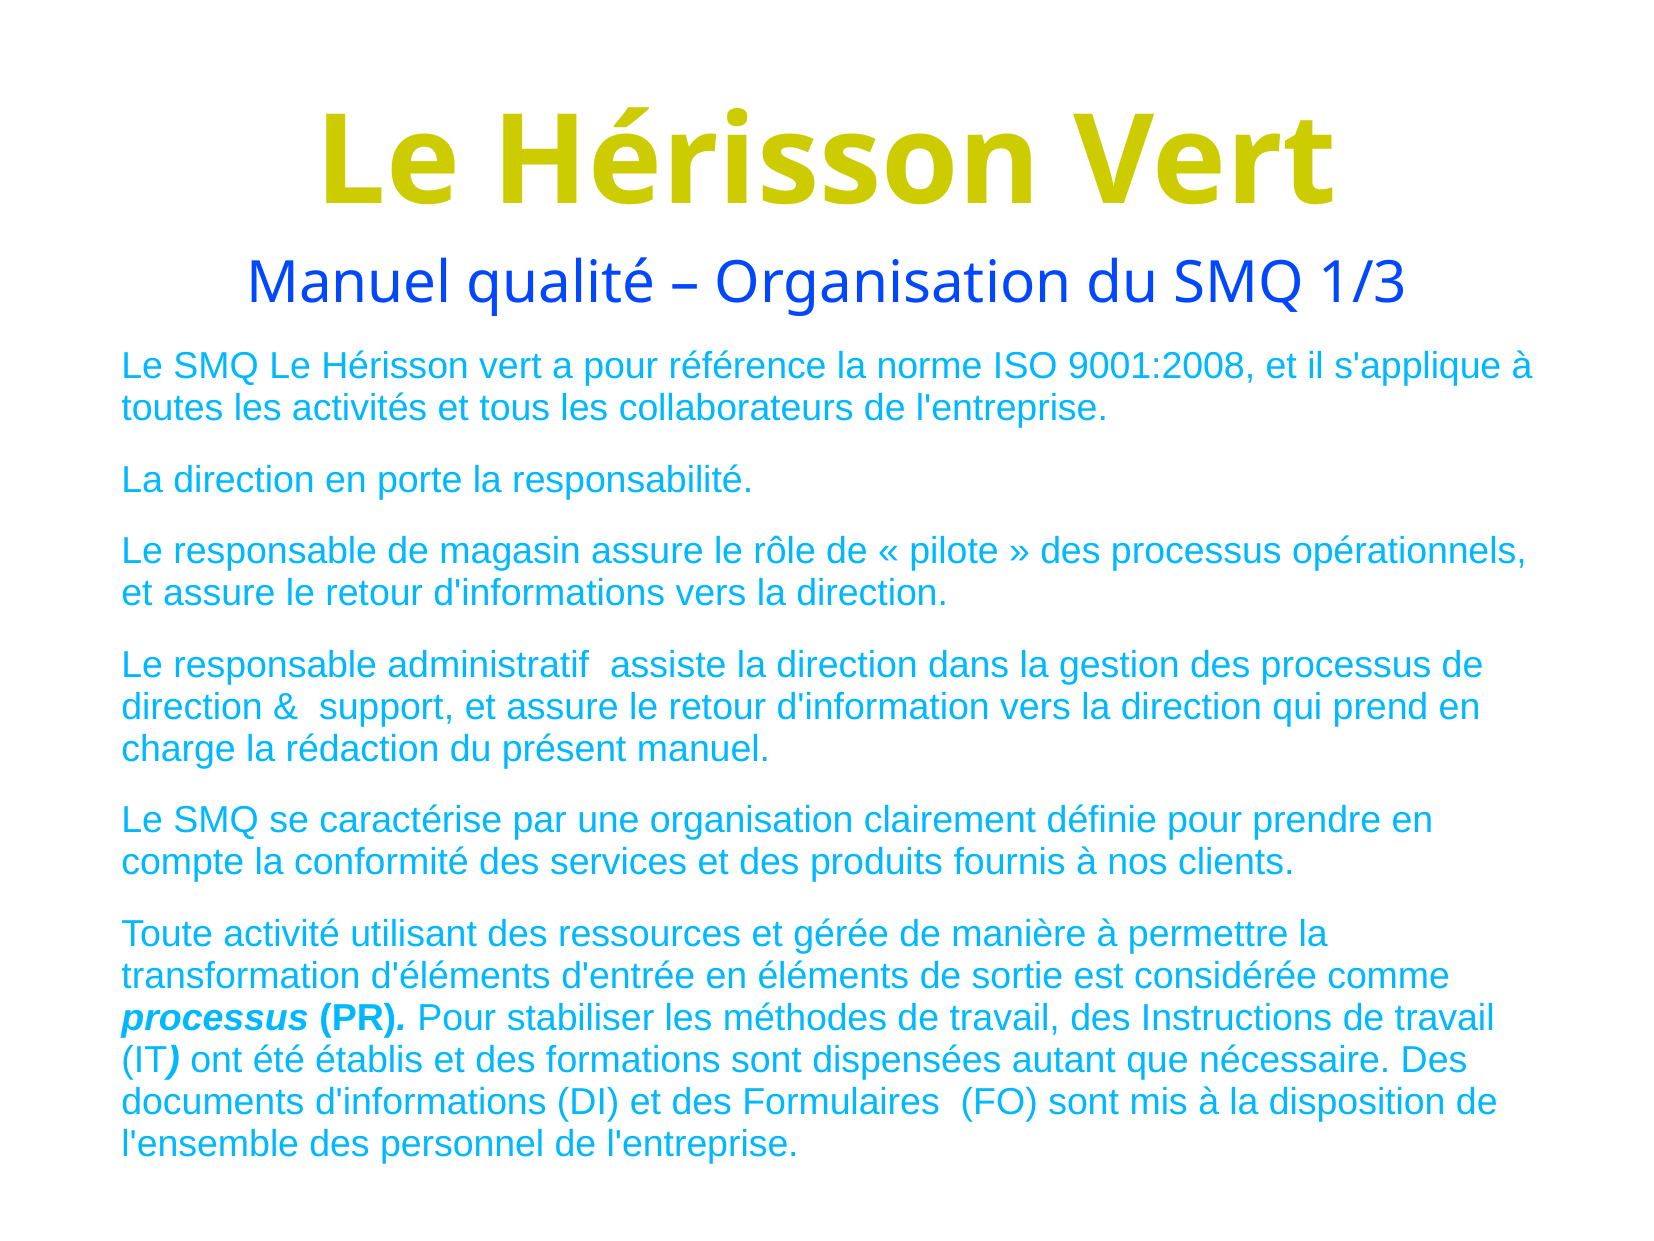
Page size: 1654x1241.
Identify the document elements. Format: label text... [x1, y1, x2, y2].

list Le SMQ Le Hérisson vert a pour référence la norme ISO 9001:2008, et il s'applique à toutes les activités et tous les collaborateurs de l'entreprise. La direction en porte la responsabilité. Le responsable de magasin assure le rôle de « pilote » des processus opérationnels, et assure le retour d'informations vers la direction. Le responsable administratif assiste la direction dans la gestion des processus de direction & support, et assure le retour d'information vers la direction qui prend en charge la rédaction du présent manuel. Le SMQ se caractérise par une organisation clairement définie pour prendre en compte la conformité des services et des produits fournis à nos clients. Toute activité utilisant des ressources et gérée de manière à permettre la transformation d'éléments d'entrée en éléments de sortie est considérée comme processus (PR). Pour stabiliser les méthodes de travail, des Instructions de travail (IT) ont été établis et des formations sont dispensées autant que nécessaire. Des documents d'informations (DI) et des Formulaires (FO) sont mis à la disposition de l'ensemble des personnel de l'entreprise. [121, 344, 1534, 1211]
title Le Hérisson Vert Manuel qualité – Organisation du SMQ 1/3 [29, 93, 1625, 297]
